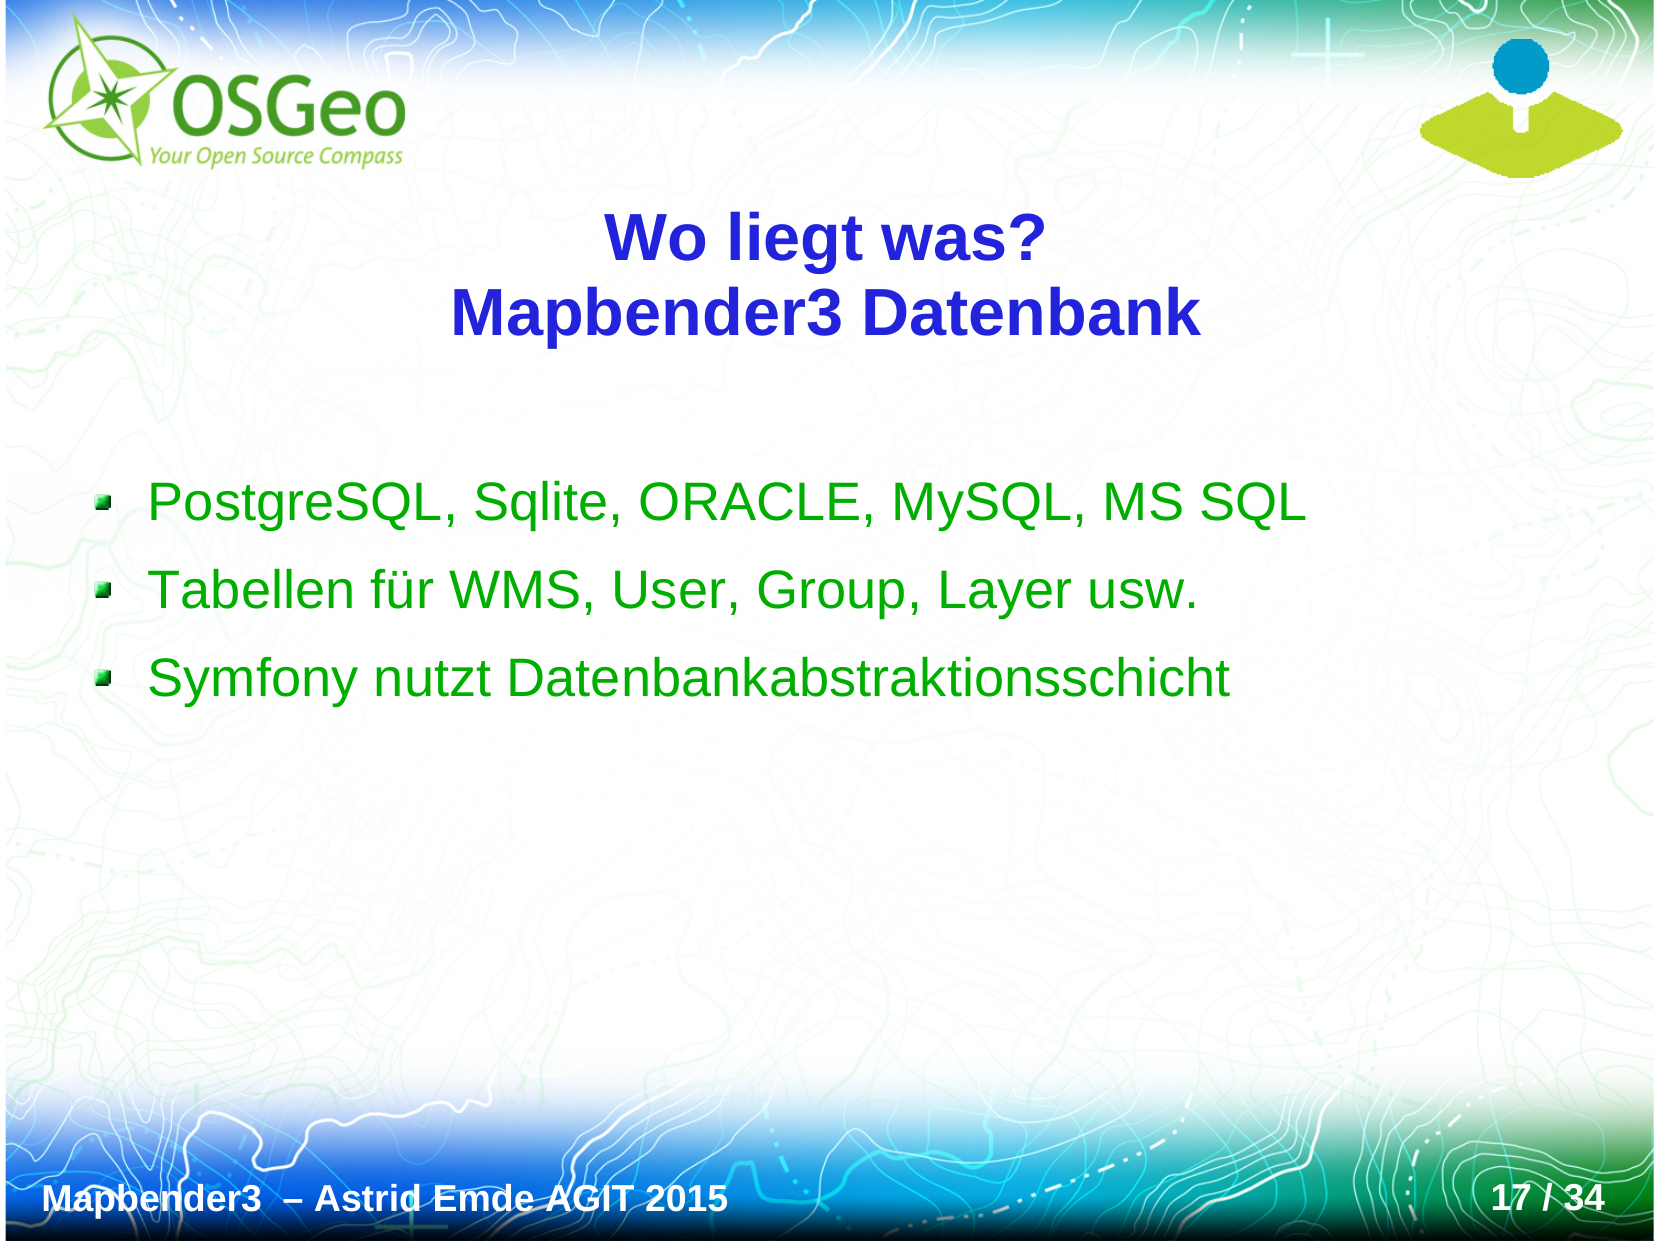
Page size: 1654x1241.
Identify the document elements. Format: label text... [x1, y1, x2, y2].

list PostgreSQL, Sqlite, ORACLE, MySQL, MS SQL Tabellen für WMS, User, Group, Layer usw. Symfony nutzt Datenbankabstraktionsschicht [76, 383, 1565, 1188]
picture [5, 0, 1654, 1241]
title Wo liegt was? Mapbender3 Datenbank [82, 188, 1571, 361]
